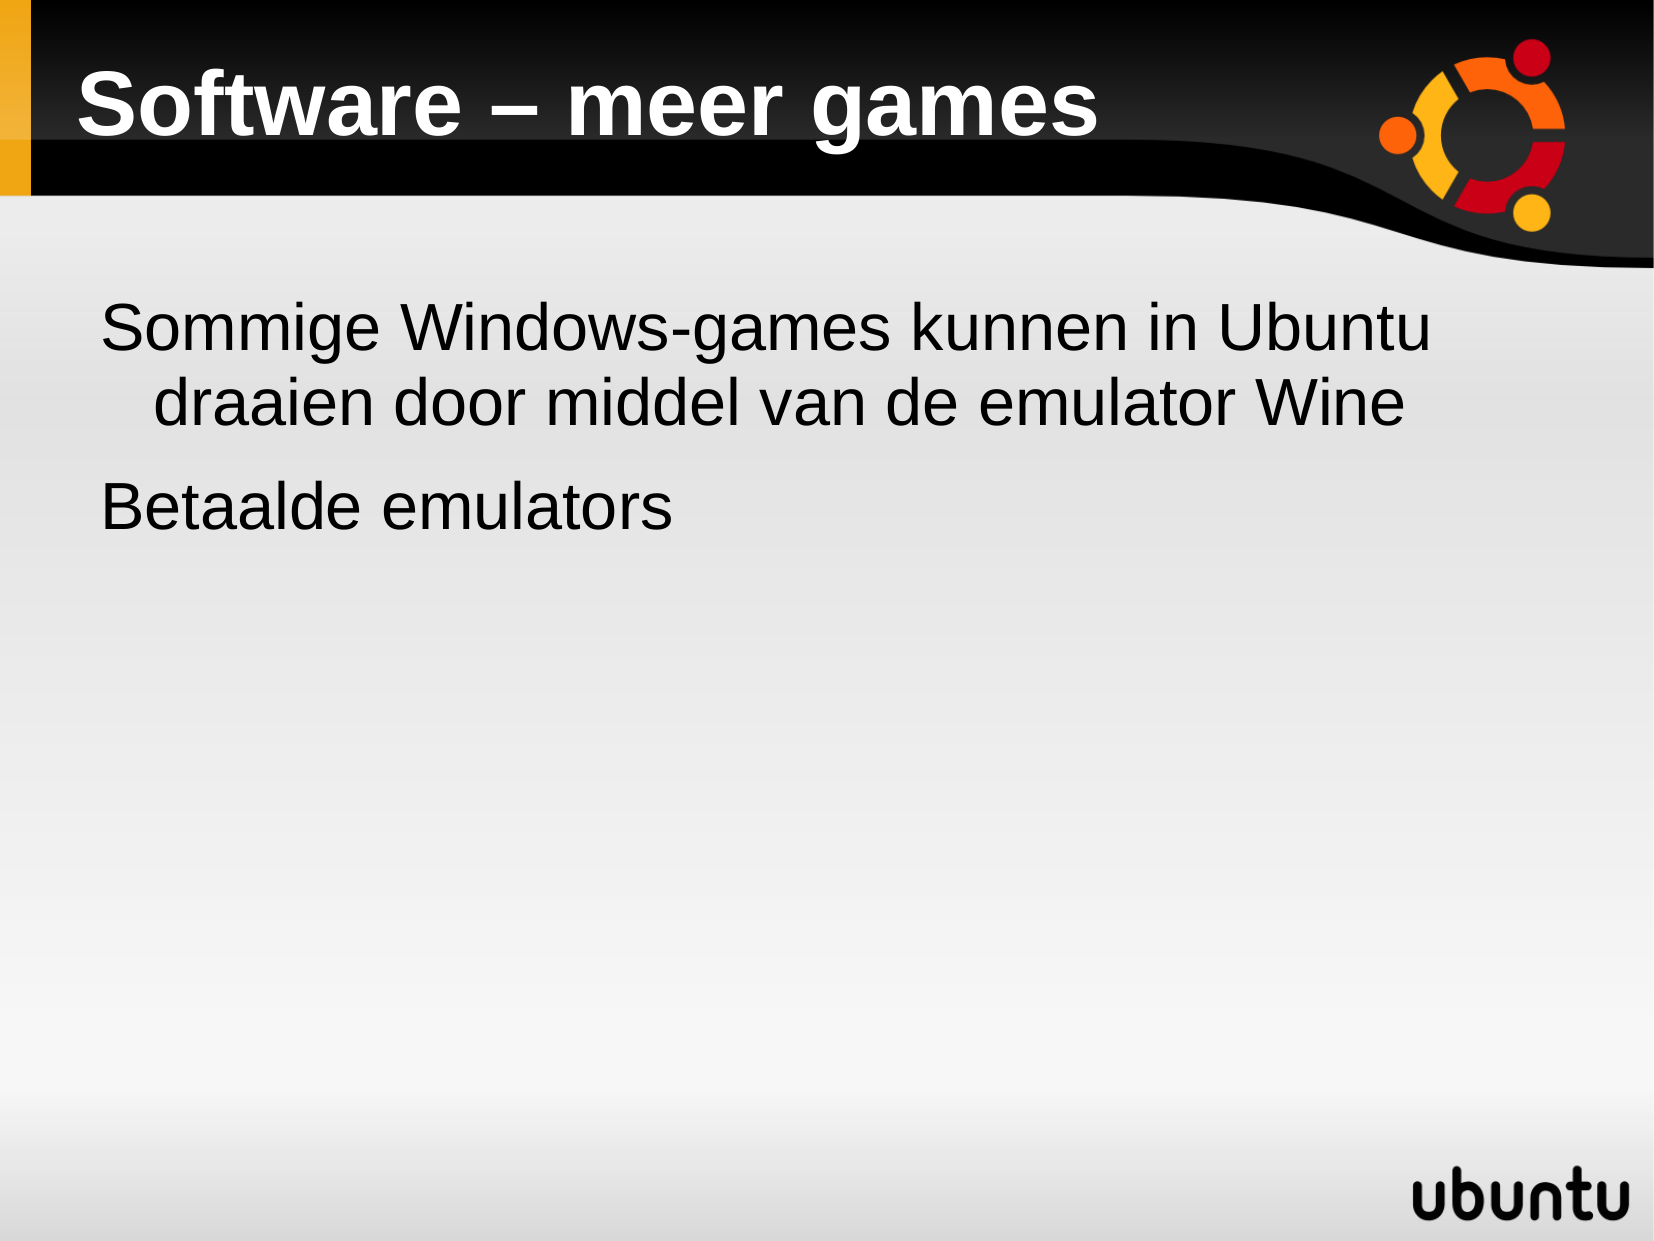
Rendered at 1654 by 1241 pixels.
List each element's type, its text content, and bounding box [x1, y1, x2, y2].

list Sommige Windows-games kunnen in Ubuntu draaien door middel van de emulator Wine Betaalde emulators [82, 290, 1571, 1094]
picture [0, 0, 1654, 1241]
title Software – meer games [76, 7, 1565, 200]
